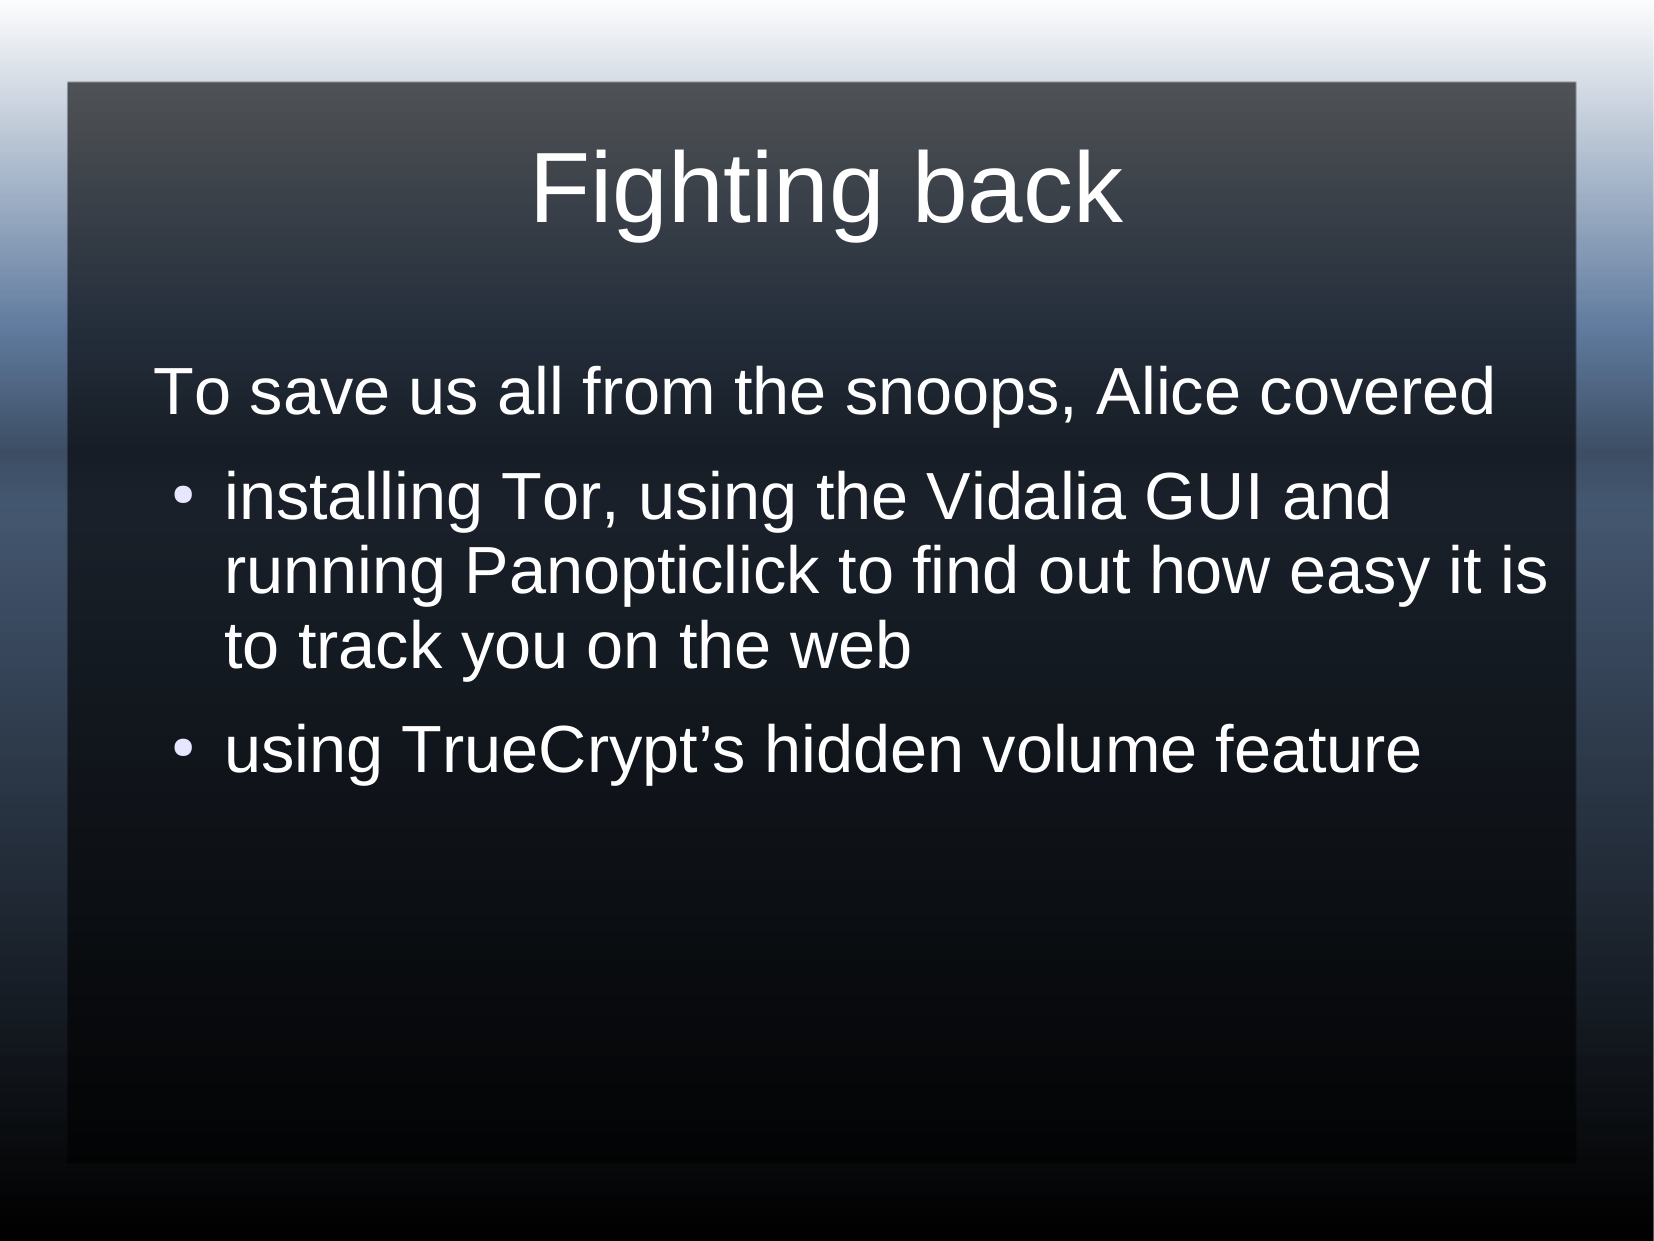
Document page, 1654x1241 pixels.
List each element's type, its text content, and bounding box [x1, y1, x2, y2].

picture [0, 0, 1654, 1241]
title Fighting back [82, 84, 1571, 292]
list To save us all from the snoops, Alice covered installing Tor, using the Vidalia GUI and running Panopticlick to find out how easy it is to track you on the web using TrueCrypt’s hidden volume feature [82, 354, 1571, 1105]
